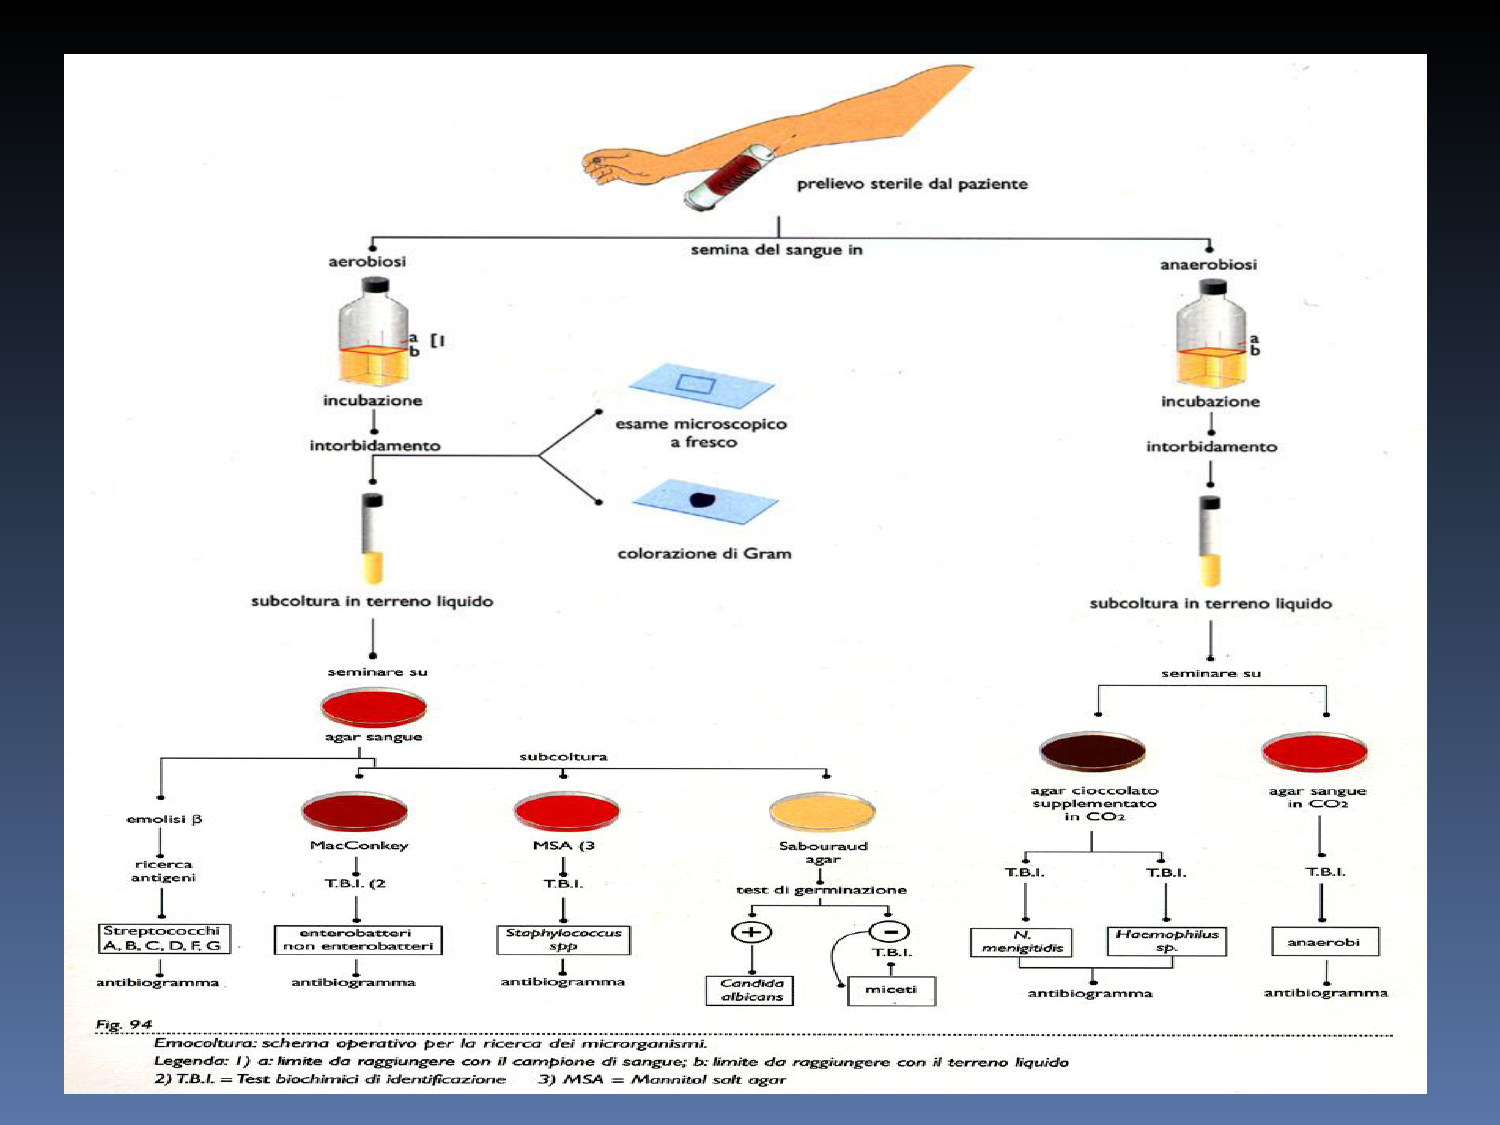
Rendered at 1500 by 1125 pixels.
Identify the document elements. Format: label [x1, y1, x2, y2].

picture [64, 54, 1427, 1094]
